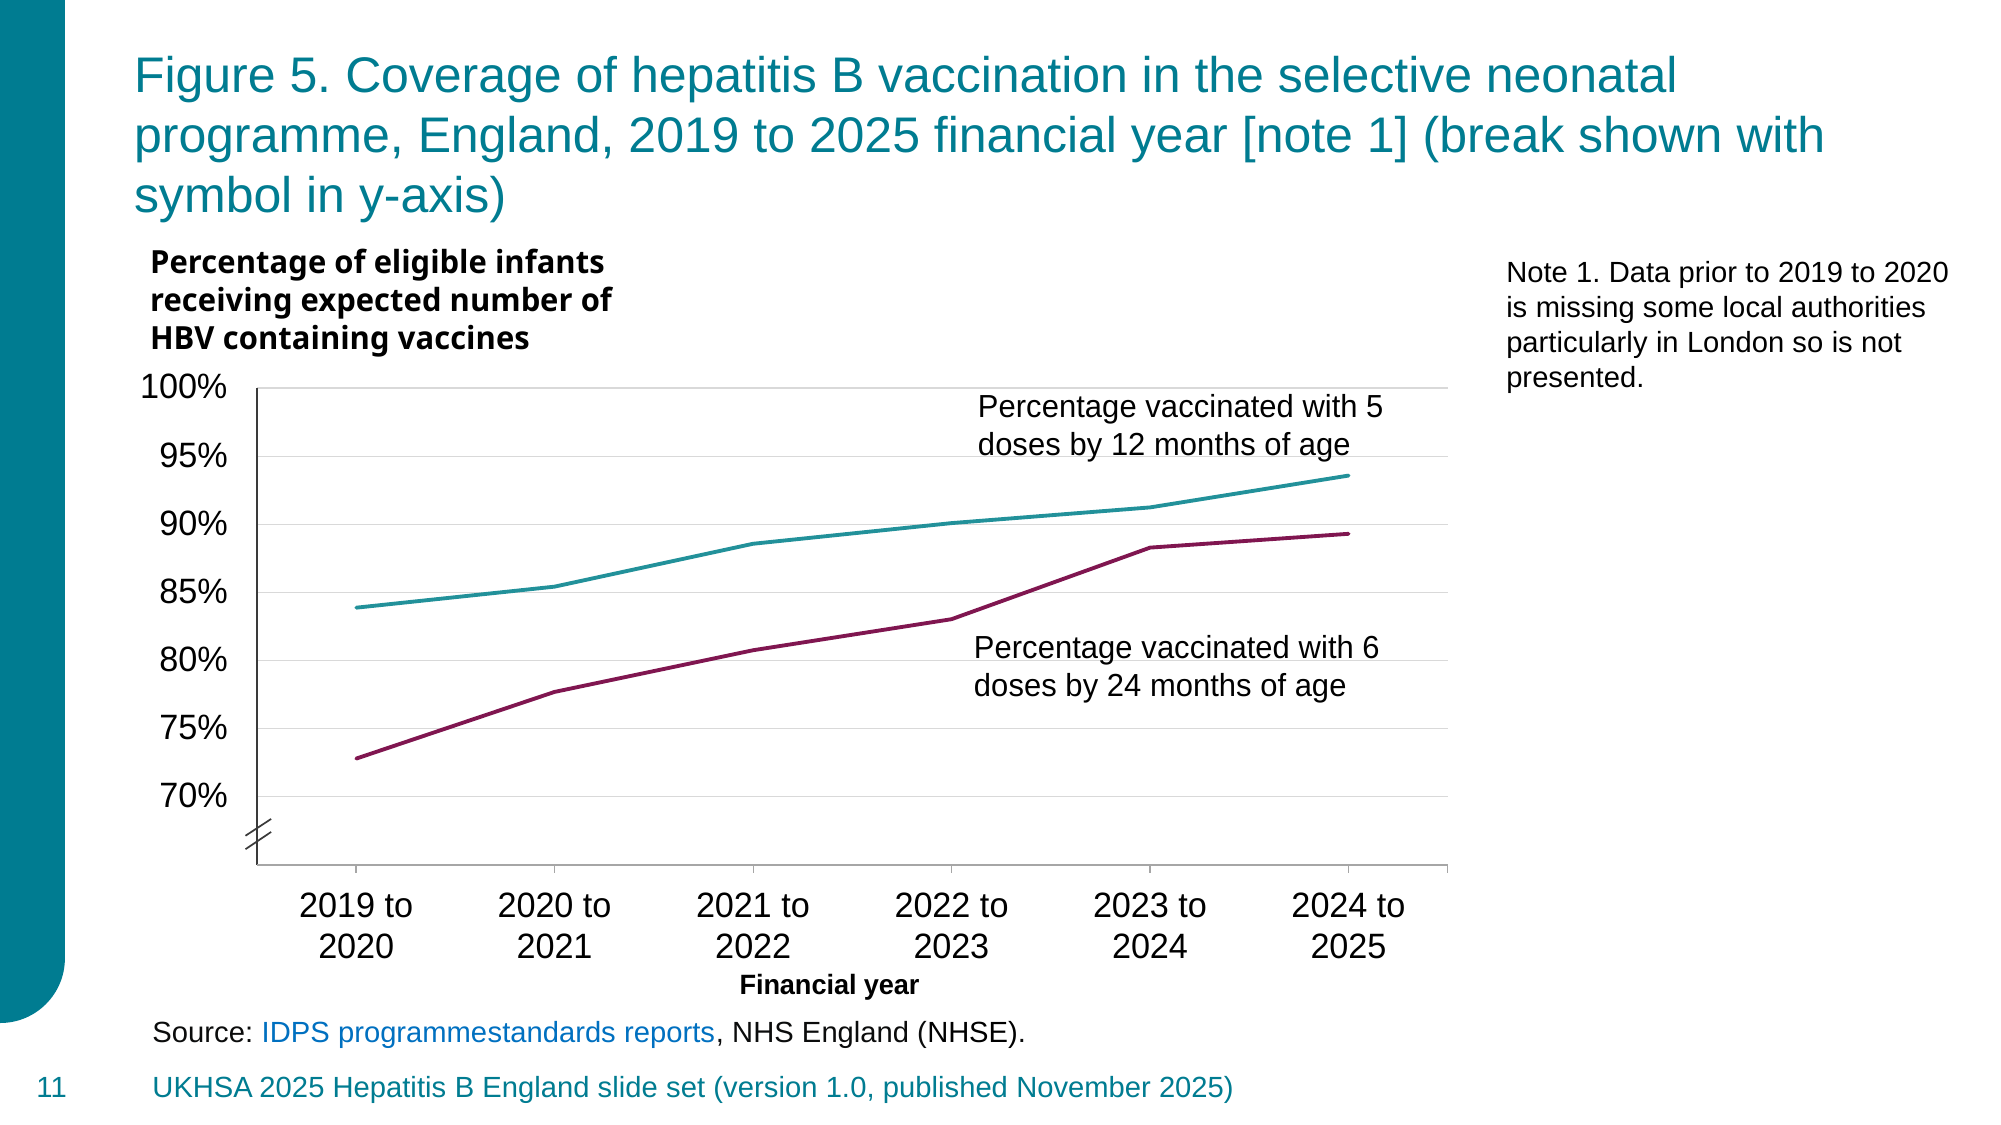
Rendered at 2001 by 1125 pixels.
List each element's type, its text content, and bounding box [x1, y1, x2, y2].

text_box [21, 1056, 120, 1117]
text_box Source: IDPS programme standards reports, NHS England (NHSE). [137, 1005, 1138, 1056]
picture [137, 236, 1455, 1004]
text_box Note 1. Data prior to 2019 to 2020 is missing some local authorities particularly in London so is not presented. [1491, 246, 1988, 401]
title Figure 5. Coverage of hepatitis B vaccination in the selective neonatal programme, England, 2019 to 2025 financial year [note 1] (break shown with symbol in y-axis) [119, 5, 1944, 224]
text_box UKHSA 2025 Hepatitis B England slide set (version 1.0, published November 2025) [137, 1056, 1780, 1116]
